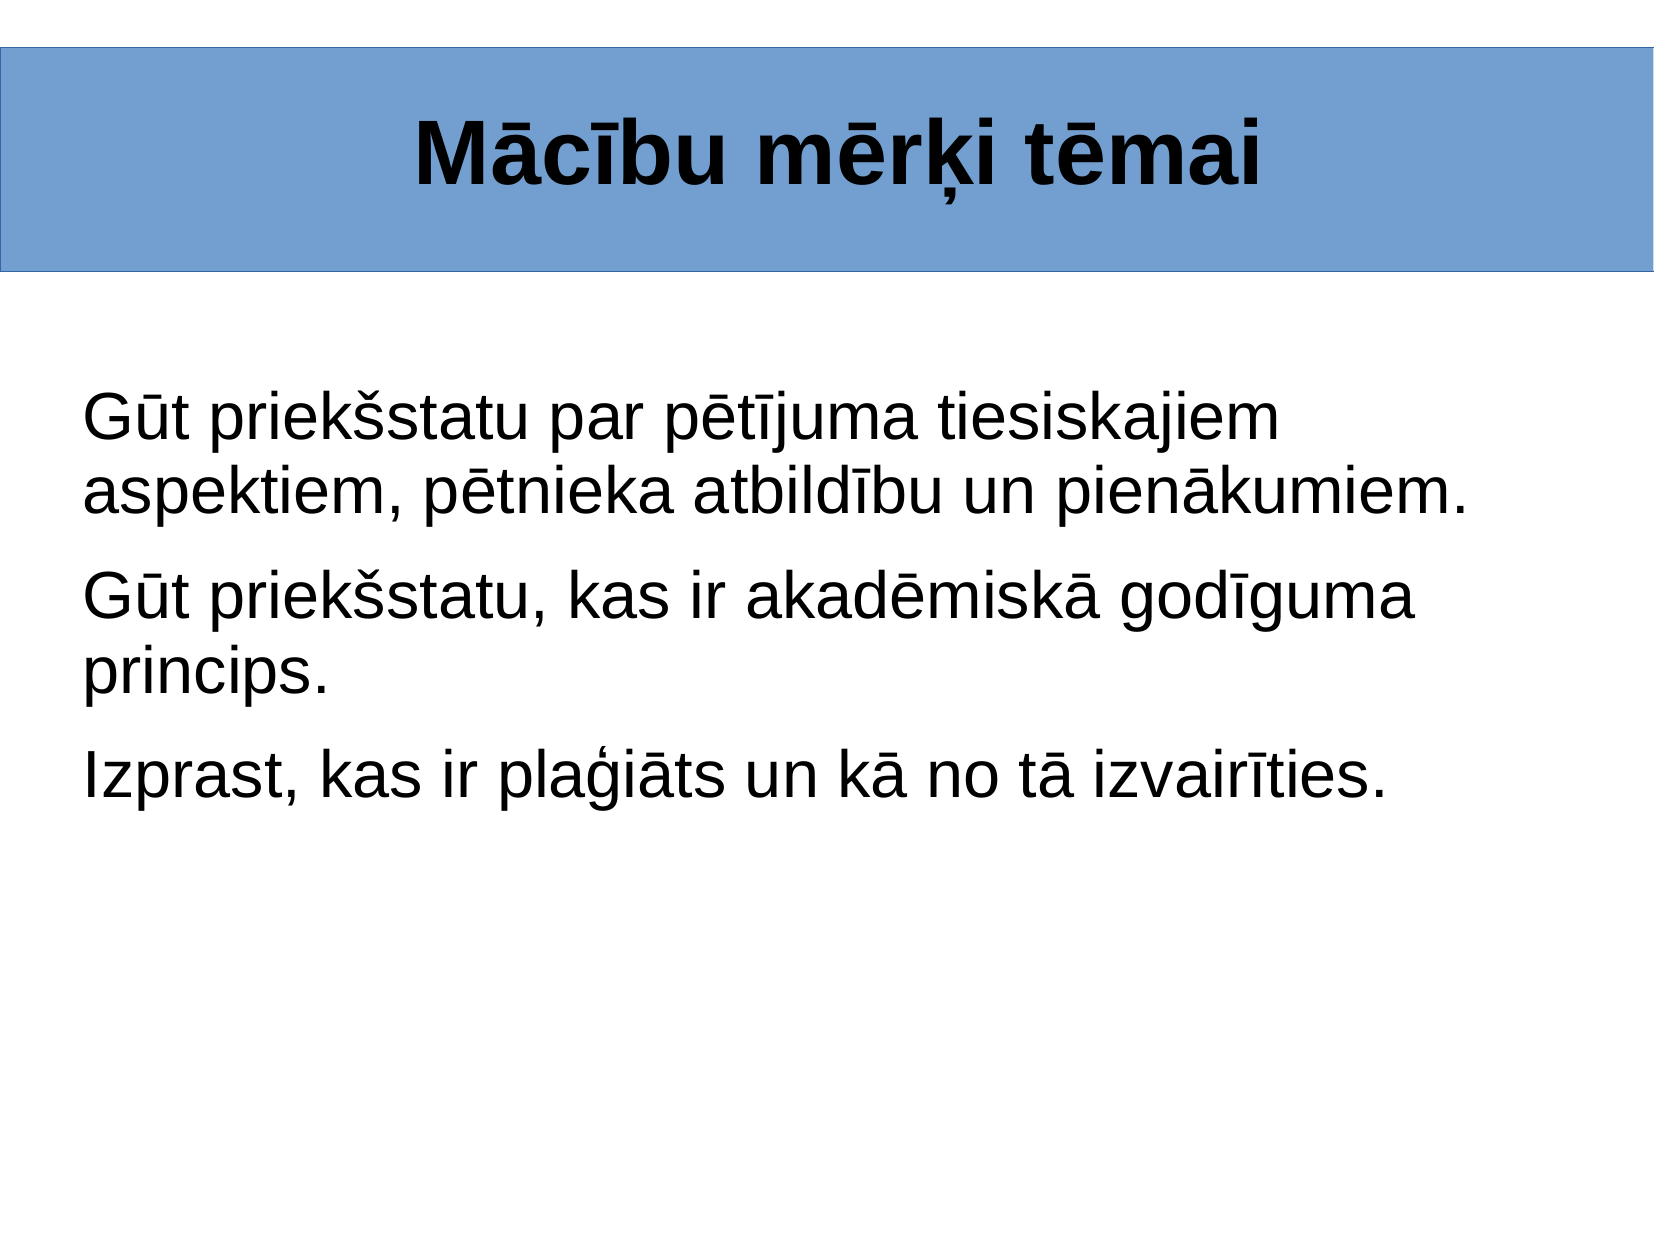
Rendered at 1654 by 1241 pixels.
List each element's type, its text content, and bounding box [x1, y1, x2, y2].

title Mācību mērķi tēmai [82, 49, 1571, 257]
text_box [0, 47, 1654, 272]
list Gūt priekšstatu par pētījuma tiesiskajiem aspektiem, pētnieka atbildību un pienākumiem. Gūt priekšstatu, kas ir akadēmiskā godīguma princips. Izprast, kas ir plaģiāts un kā no tā izvairīties. [82, 378, 1619, 1099]
